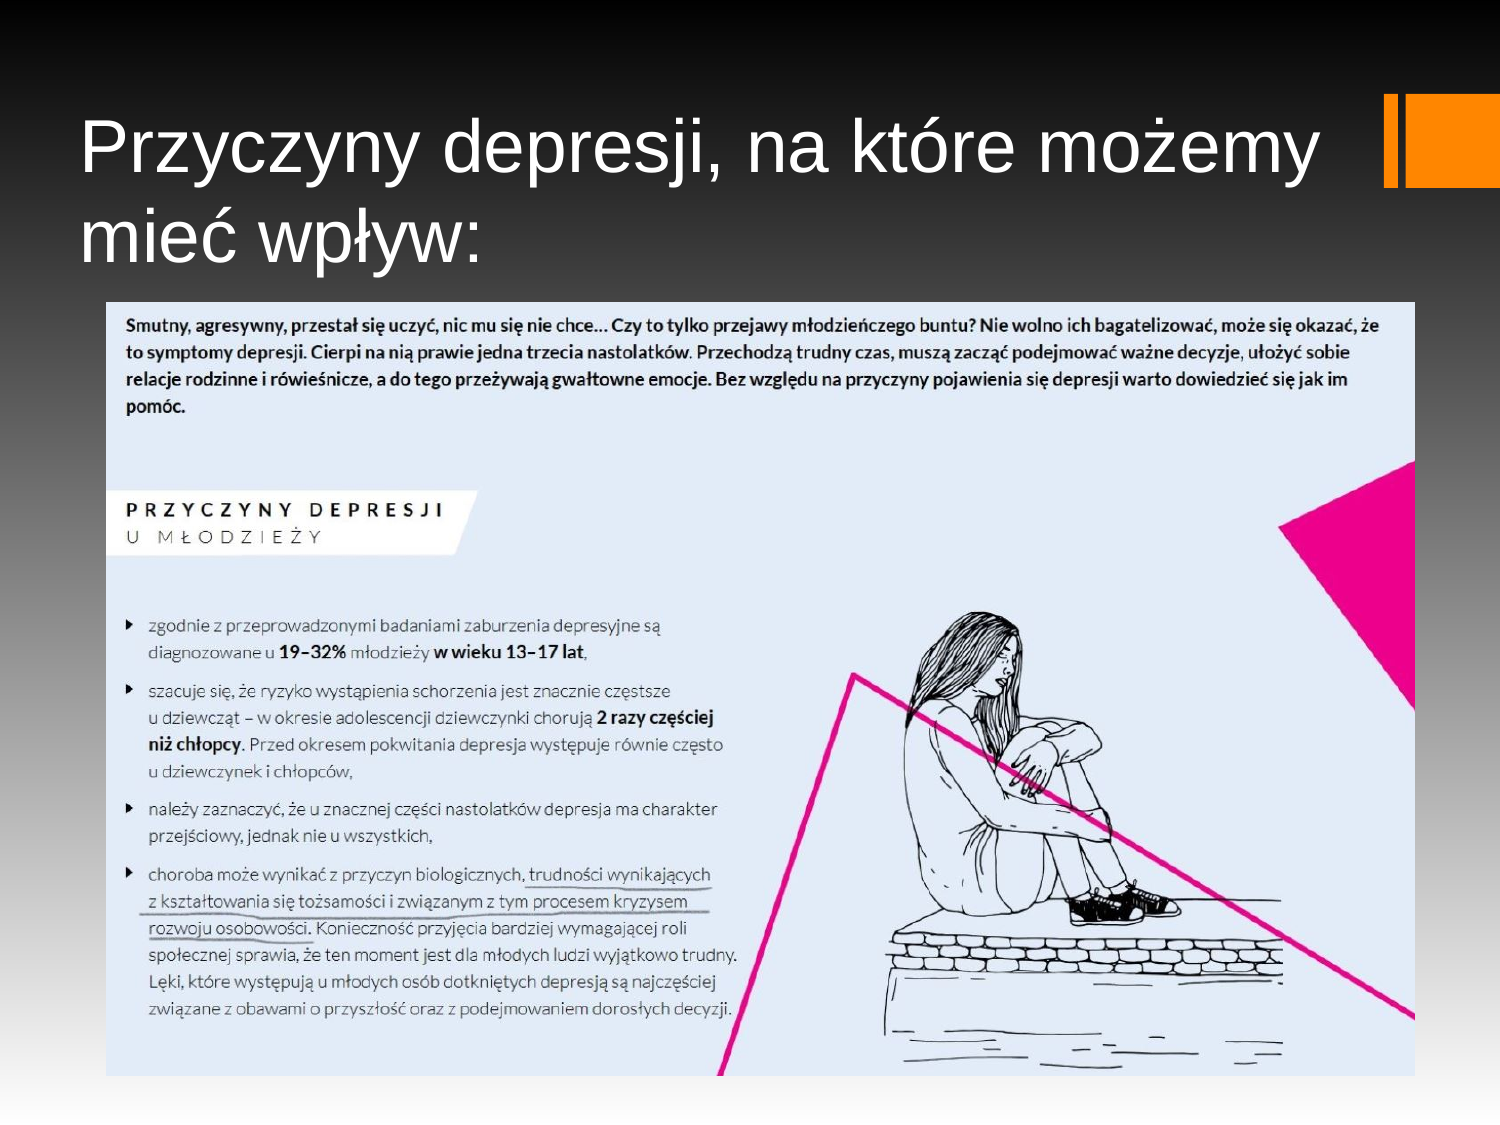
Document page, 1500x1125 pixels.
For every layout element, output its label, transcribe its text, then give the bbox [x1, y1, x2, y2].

text_box Przyczyny depresji, na które możemy mieć wpływ: [64, 90, 1341, 285]
picture [106, 302, 1415, 1076]
